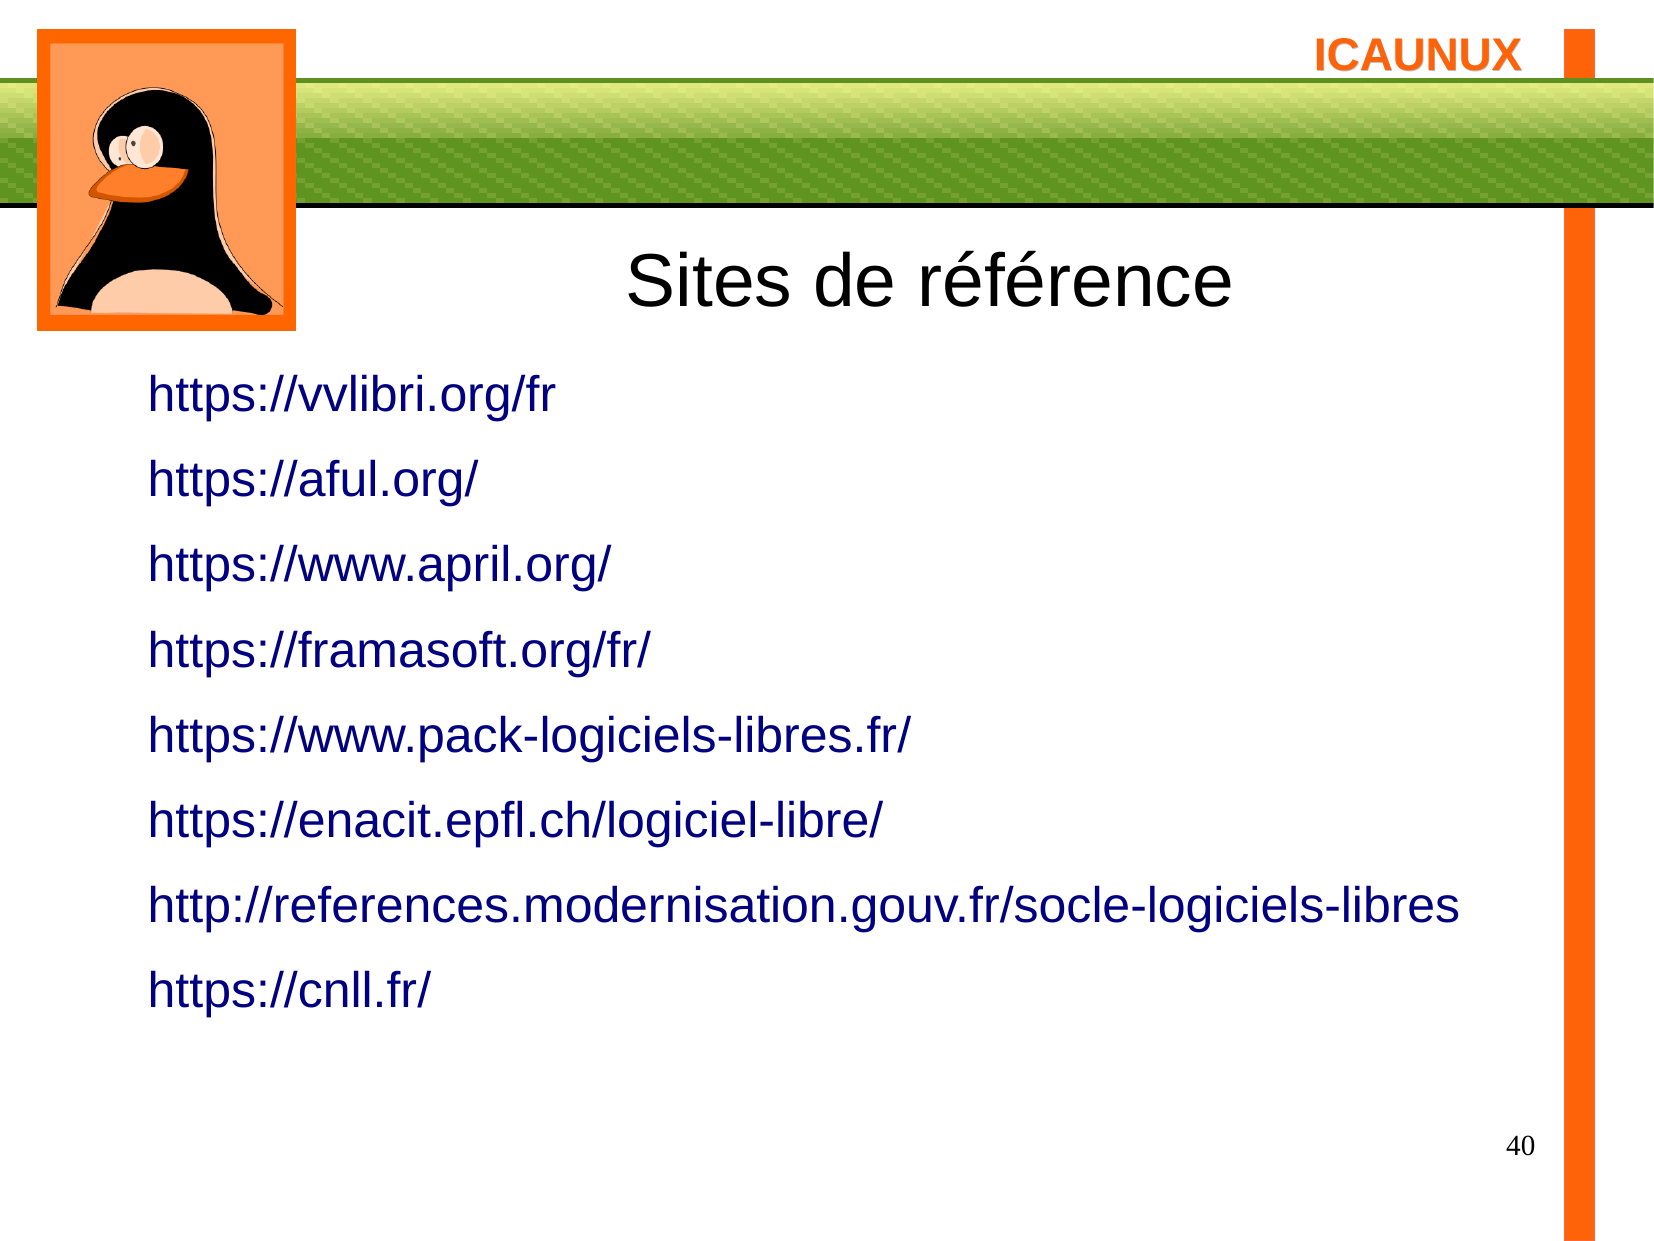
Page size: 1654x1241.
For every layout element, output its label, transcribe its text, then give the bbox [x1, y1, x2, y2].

title Sites de référence [324, 206, 1536, 355]
list https://vvlibri.org/fr https://aful.org/ https://www.april.org/ https://framasoft.org/fr/ https://www.pack-logiciels-libres.fr/ https://enacit.epfl.ch/logiciel-libre/ http://references.modernisation.gouv.fr/socle-logiciels-libres https://cnll.fr/ [147, 366, 1477, 1104]
picture [0, 29, 1654, 331]
